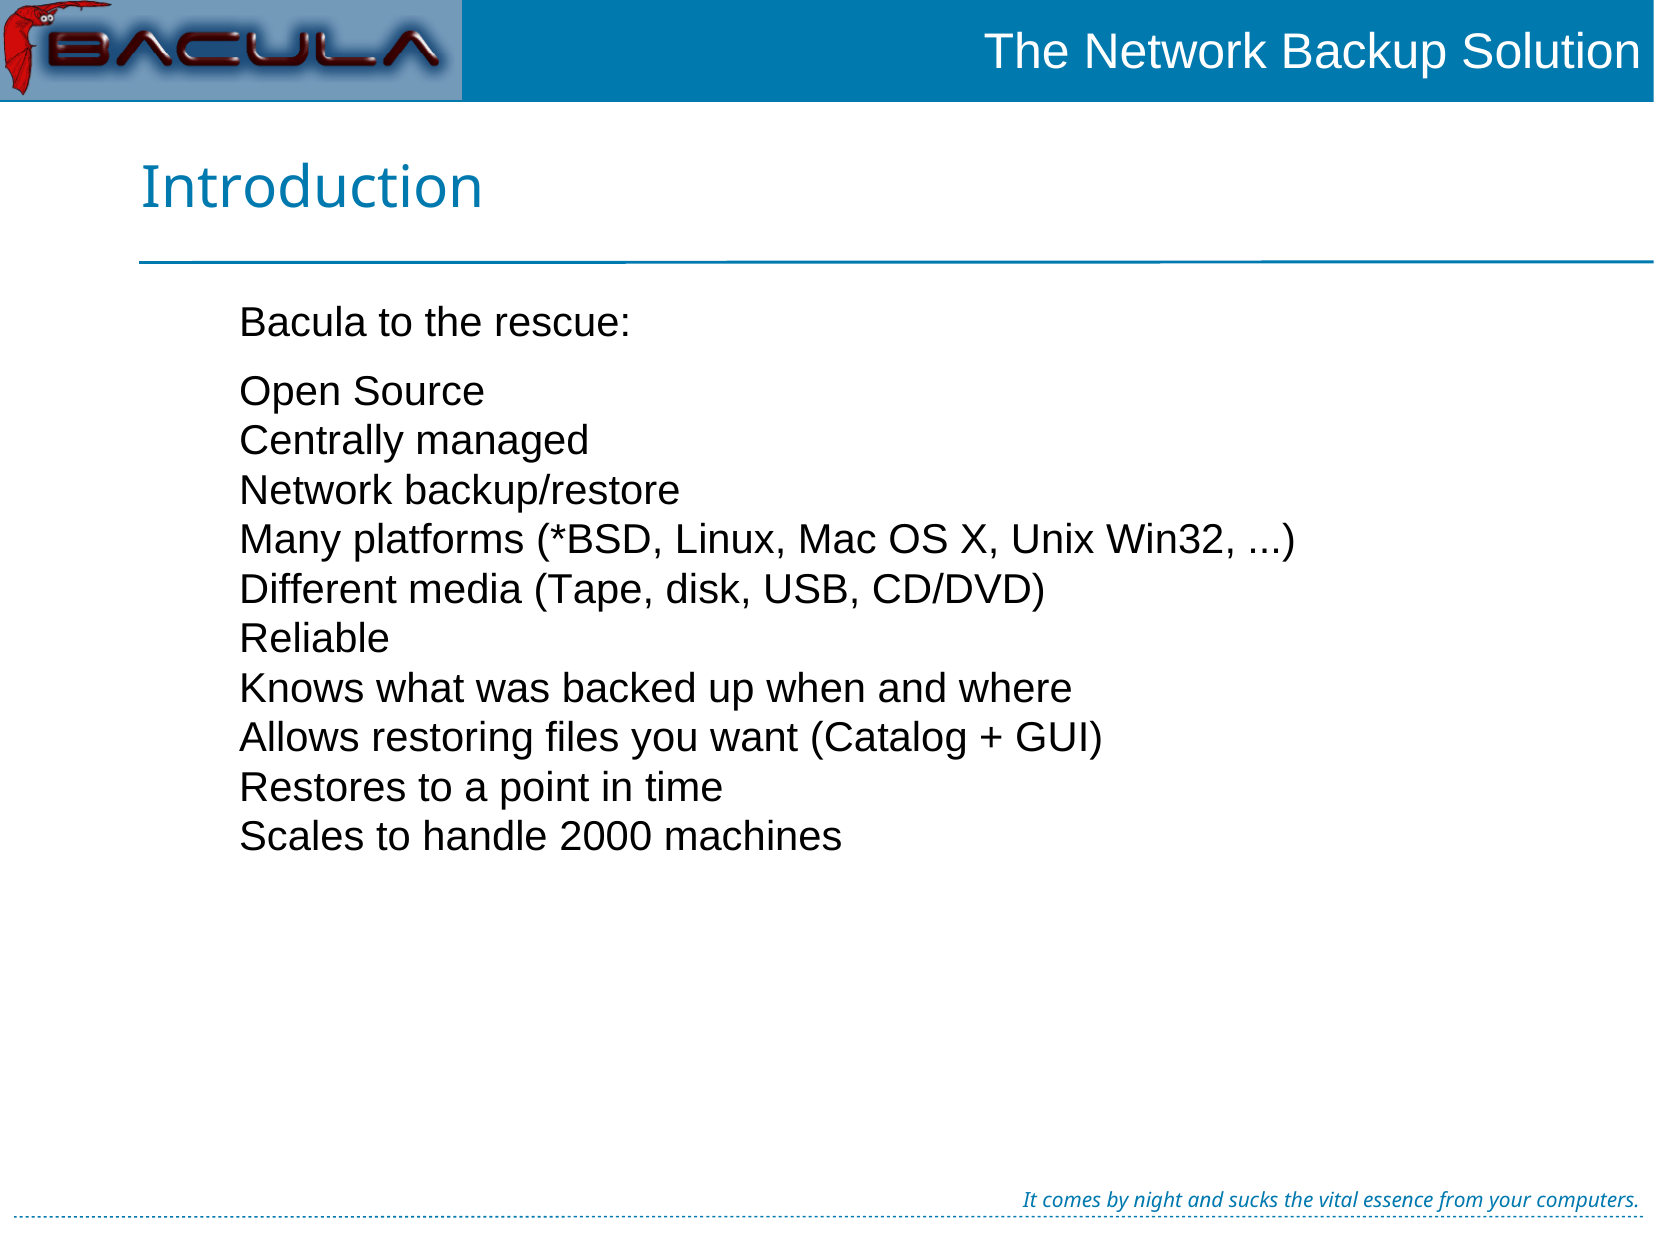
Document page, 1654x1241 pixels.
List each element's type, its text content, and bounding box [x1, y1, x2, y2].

title Introduction [141, 112, 1501, 226]
list Bacula to the rescue: Open Source Centrally managed Network backup/restore Many platforms (*BSD, Linux, Mac OS X, Unix Win32, ...) Different media (Tape, disk, USB, CD/DVD) Reliable Knows what was backed up when and where Allows restoring files you want (Catalog + GUI) Restores to a point in time Scales to handle 2000 machines [144, 298, 1538, 1163]
picture [0, 0, 461, 99]
